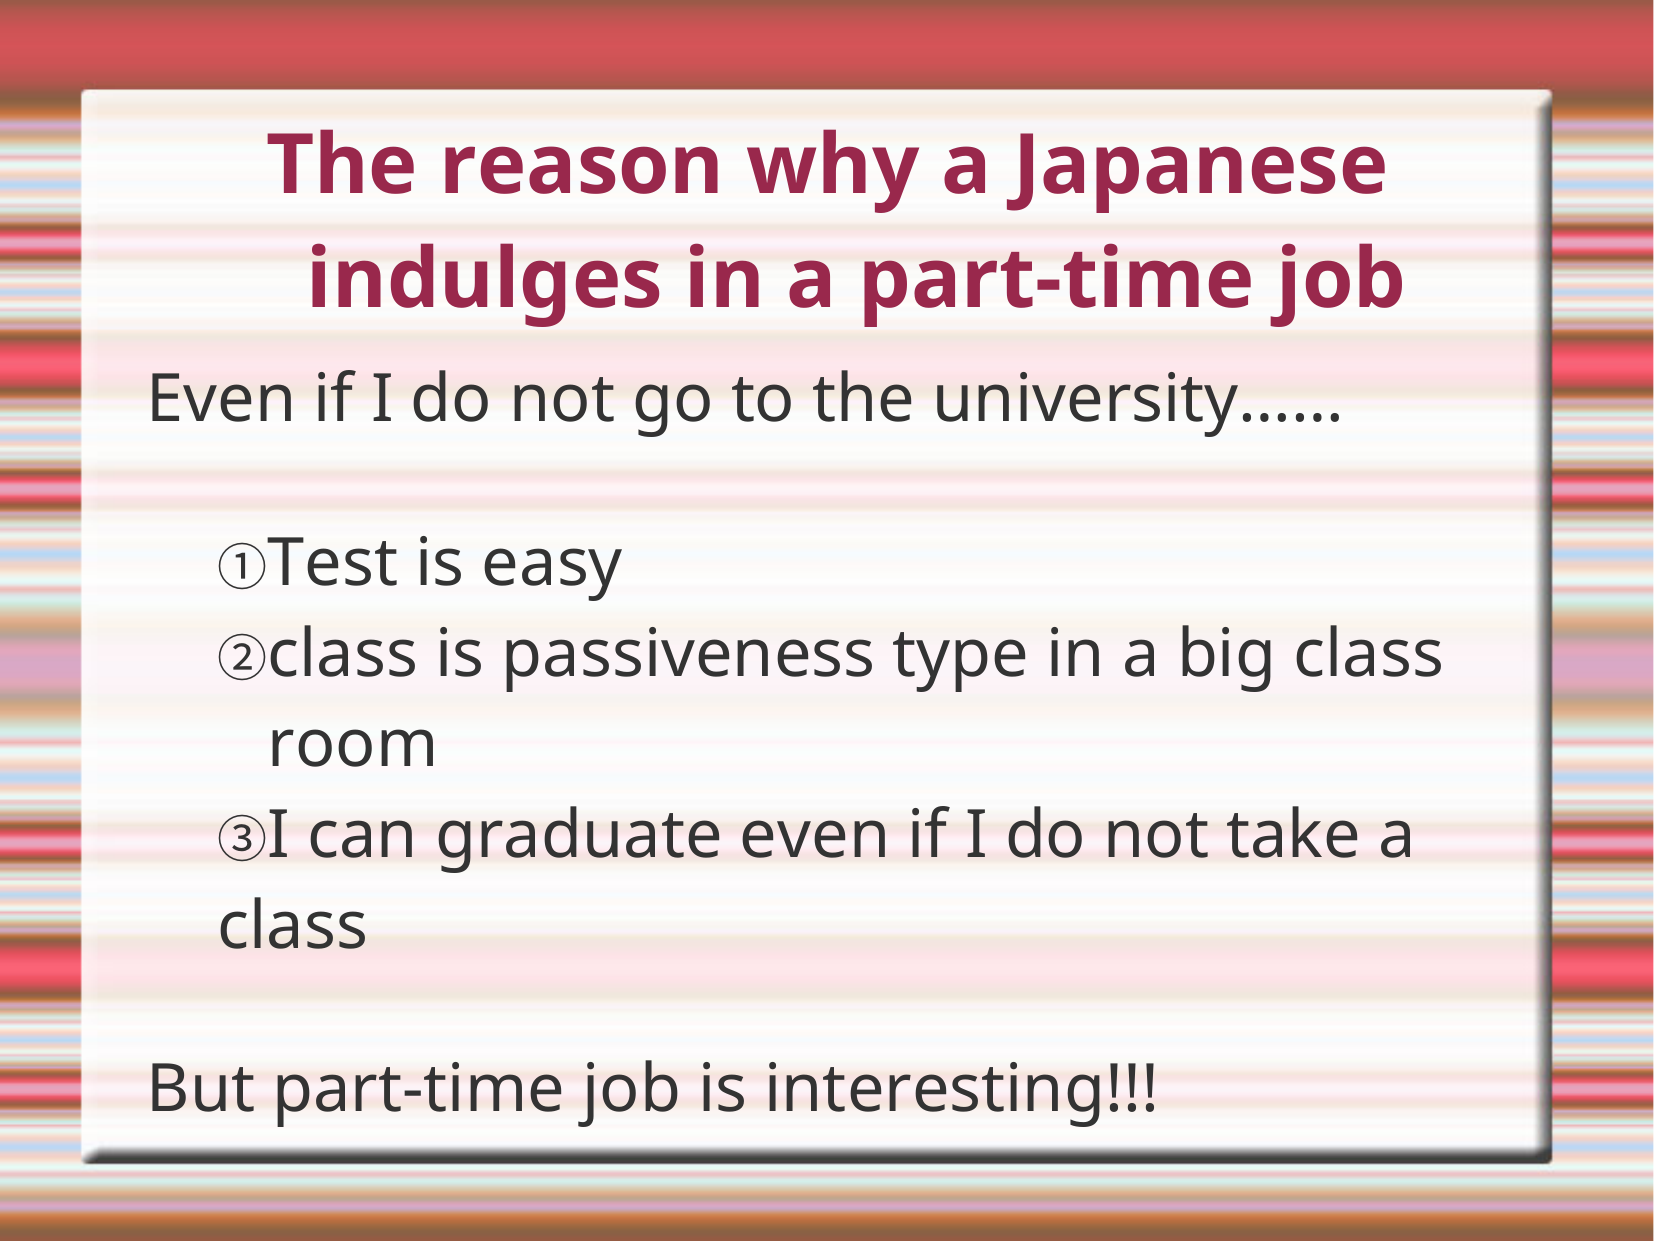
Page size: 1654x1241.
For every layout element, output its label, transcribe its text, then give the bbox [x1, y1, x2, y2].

list Even if I do not go to the university…… ①Test is easy ②class is passiveness type in a big class room ③I can graduate even if I do not take a class But part-time job is interesting!!! [134, 350, 1516, 1118]
picture [0, 0, 1654, 1241]
title The reason why a Japanese indulges in a part-time job [121, 102, 1534, 335]
